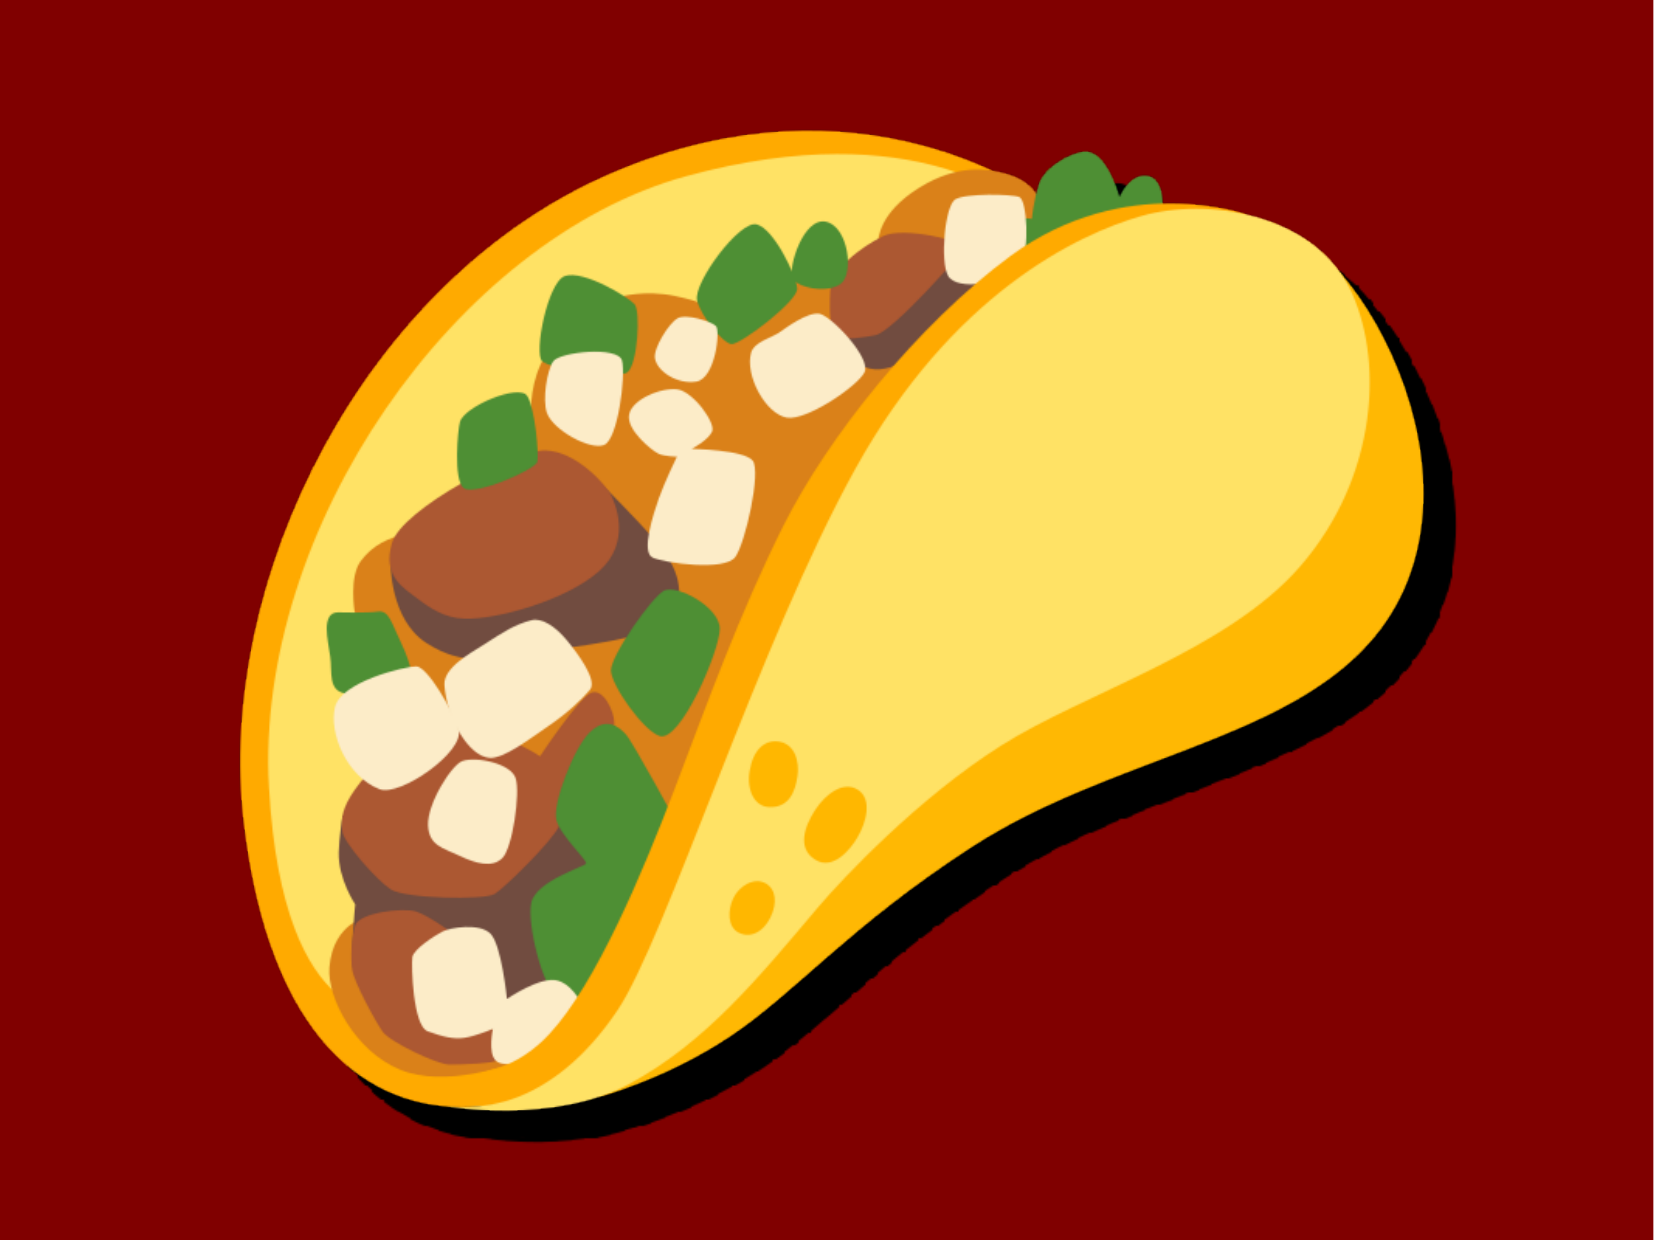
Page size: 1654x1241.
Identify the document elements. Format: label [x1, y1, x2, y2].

picture [206, 0, 1447, 1241]
